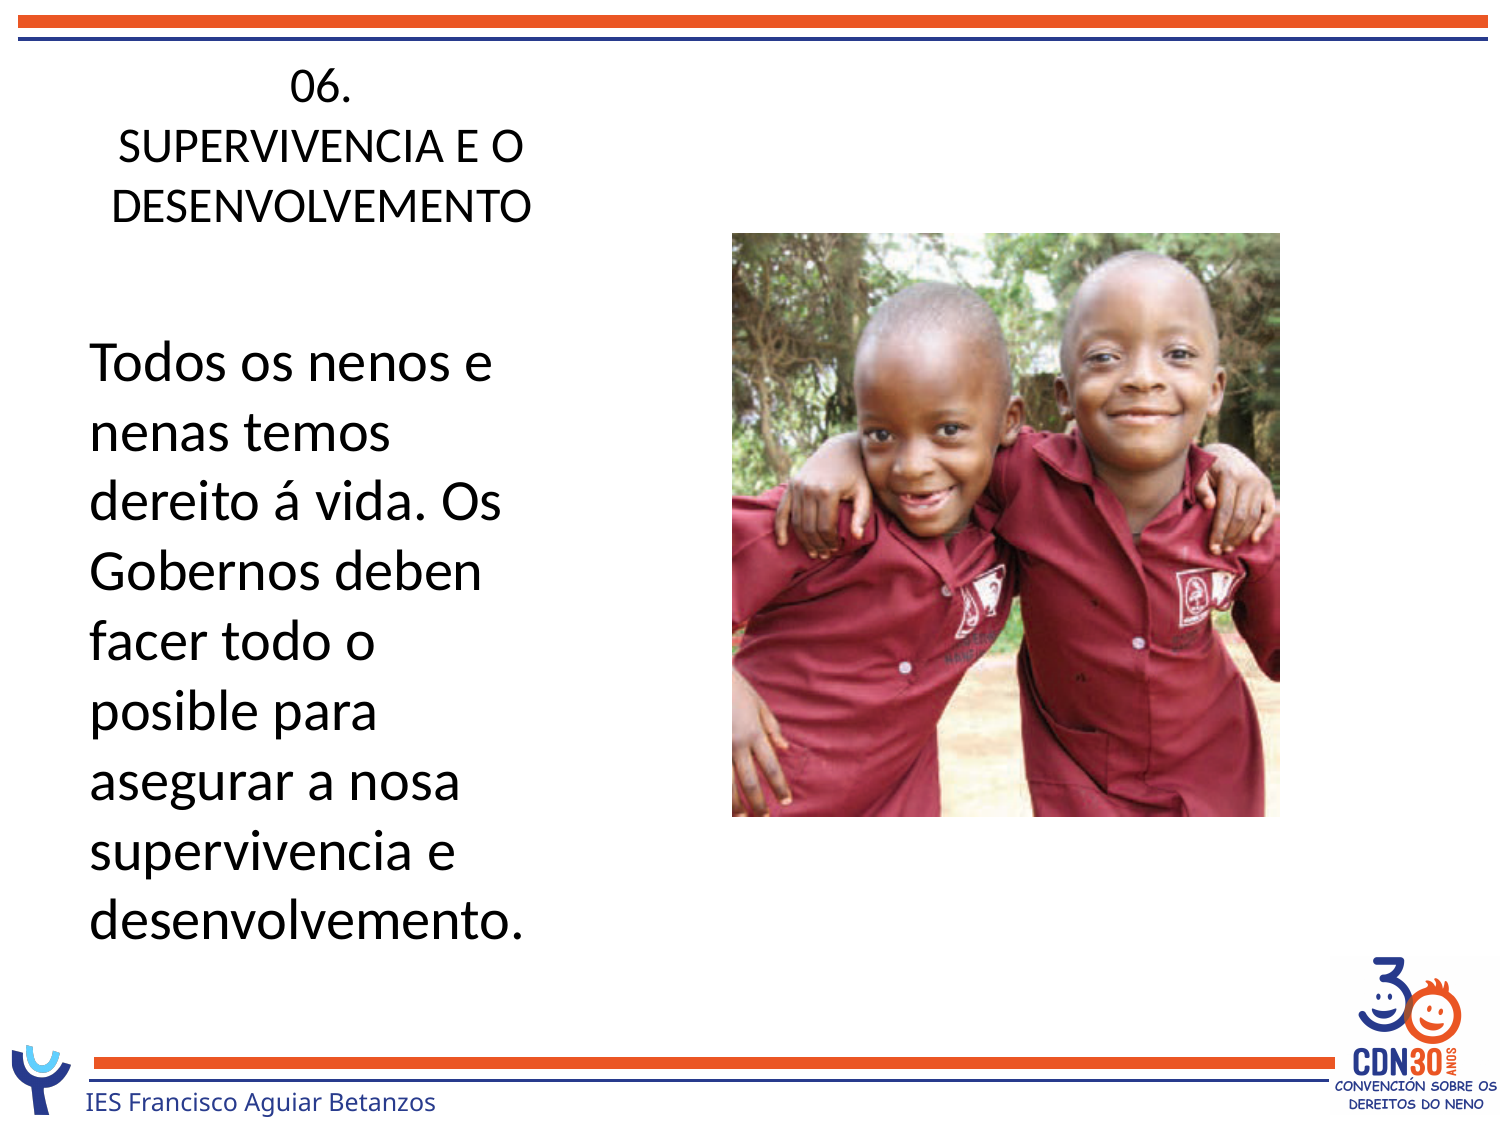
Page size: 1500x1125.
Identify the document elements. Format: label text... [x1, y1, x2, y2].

list Todos os nenos e nenas temos dereito á vida. Os Gobernos deben facer todo o posible para asegurar a nosa supervivencia e desenvolvemento. [75, 235, 569, 1005]
picture [732, 233, 1280, 817]
picture [11, 1045, 71, 1115]
picture [1330, 956, 1500, 1115]
title 06. SUPERVIVENCIA E O DESENVOLVEMENTO [75, 44, 569, 235]
